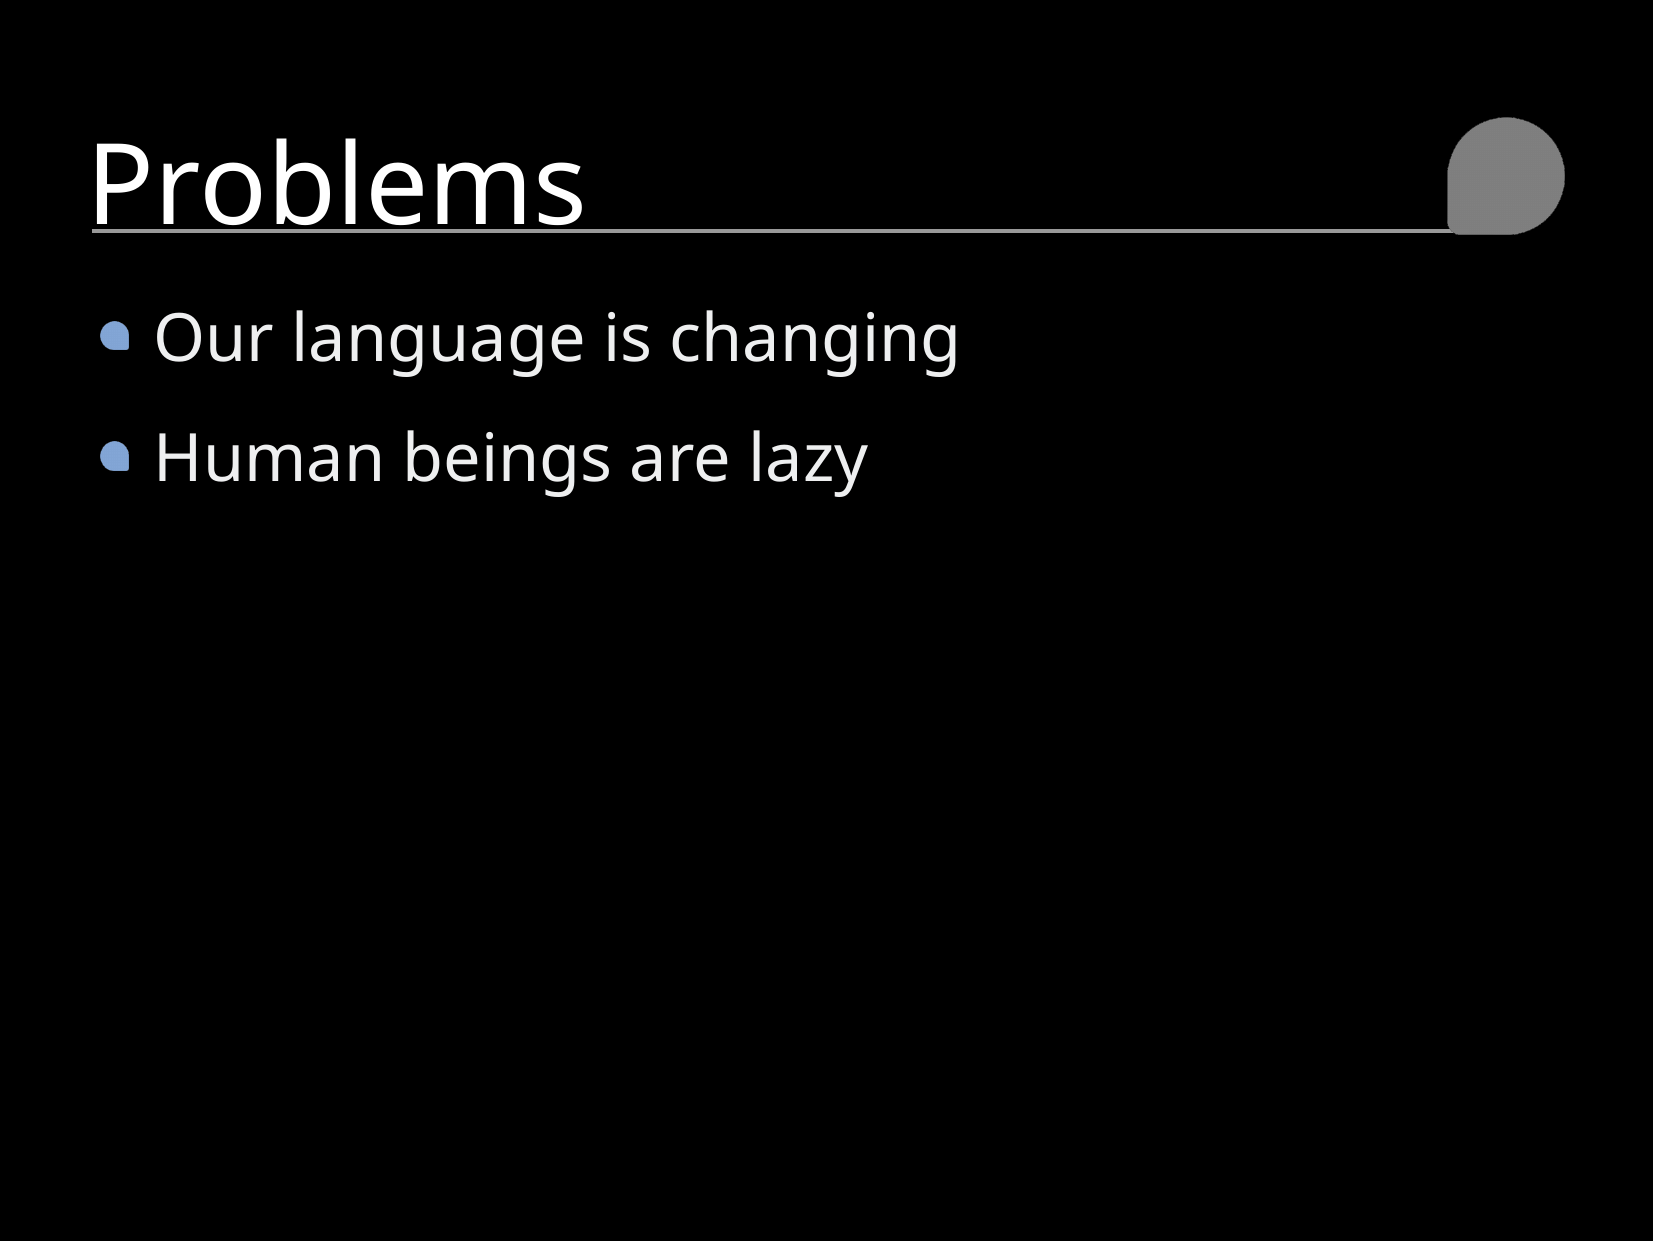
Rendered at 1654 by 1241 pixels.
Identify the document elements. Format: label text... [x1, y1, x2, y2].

title Problems [86, 112, 1575, 249]
list Our language is changing Human beings are lazy [82, 290, 1571, 1010]
